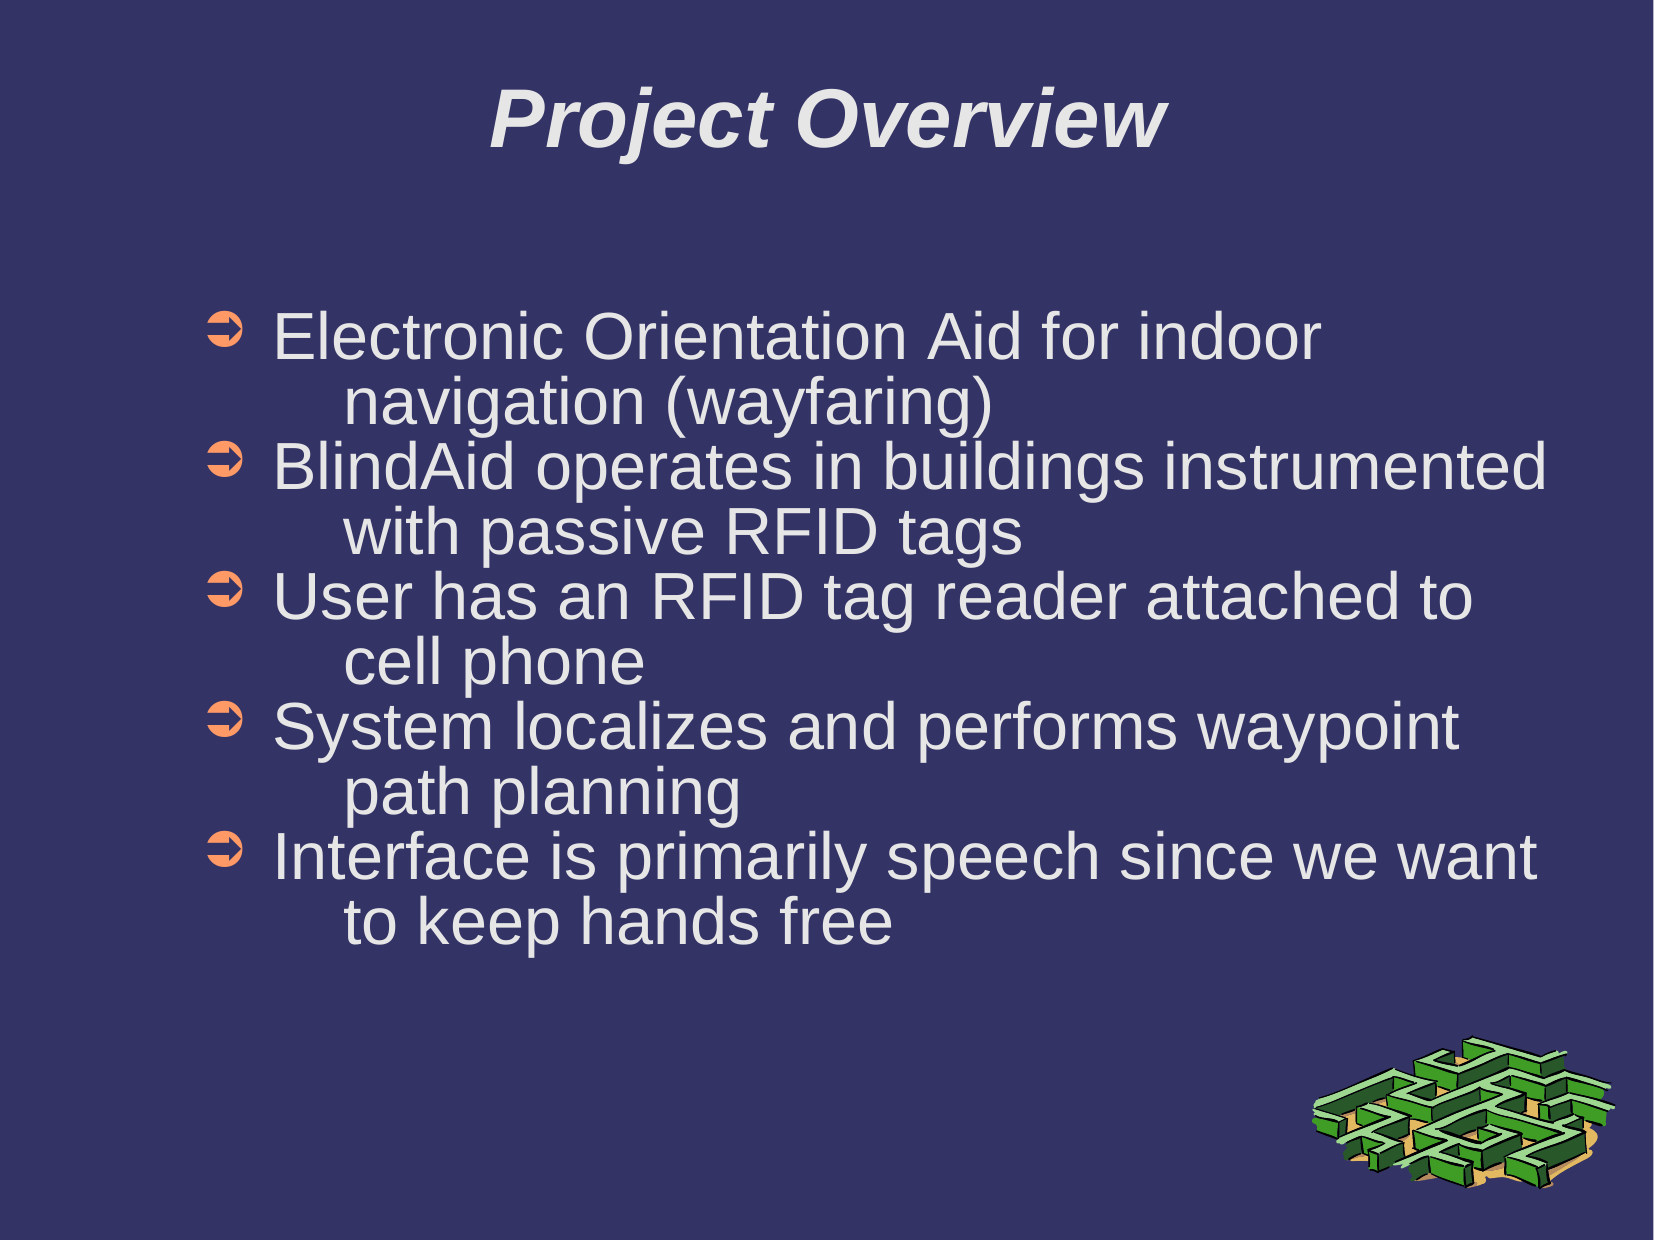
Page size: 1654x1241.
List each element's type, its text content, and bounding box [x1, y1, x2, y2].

list Electronic Orientation Aid for indoor navigation (wayfaring) BlindAid operates in buildings instrumented with passive RFID tags User has an RFID tag reader attached to cell phone System localizes and performs waypoint path planning Interface is primarily speech since we want to keep hands free [178, 307, 1570, 1003]
title Project Overview [121, 19, 1534, 227]
